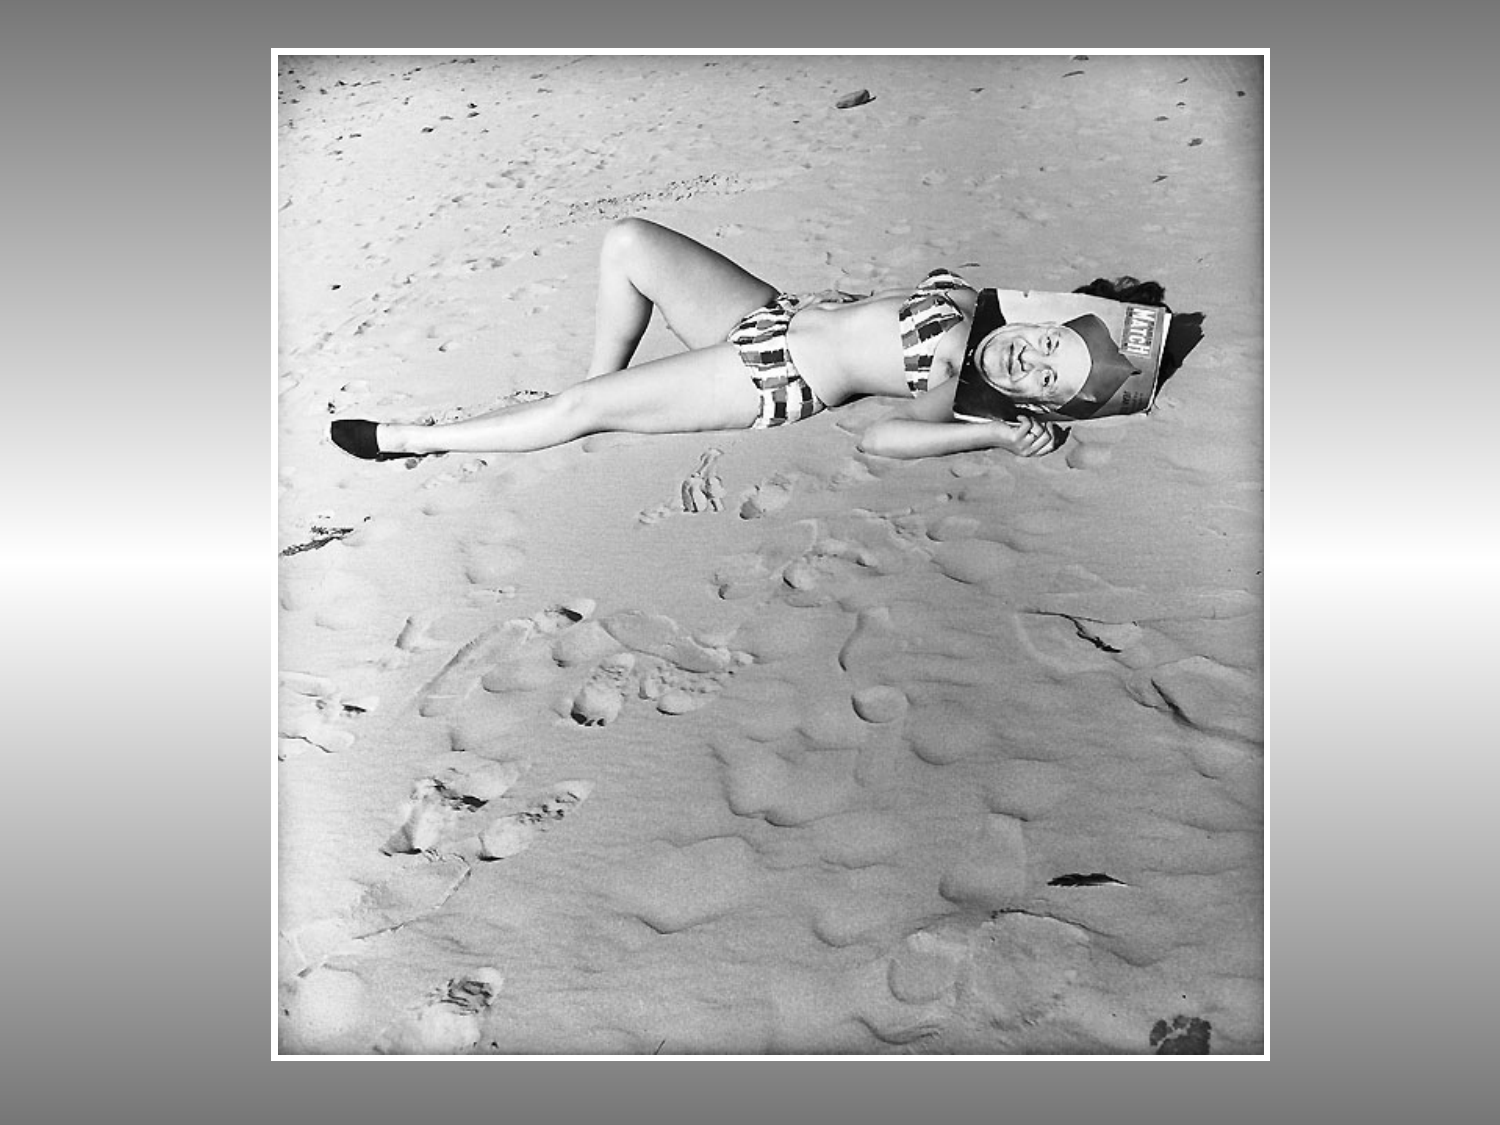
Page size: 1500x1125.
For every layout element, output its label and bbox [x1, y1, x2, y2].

picture [277, 54, 1264, 1055]
